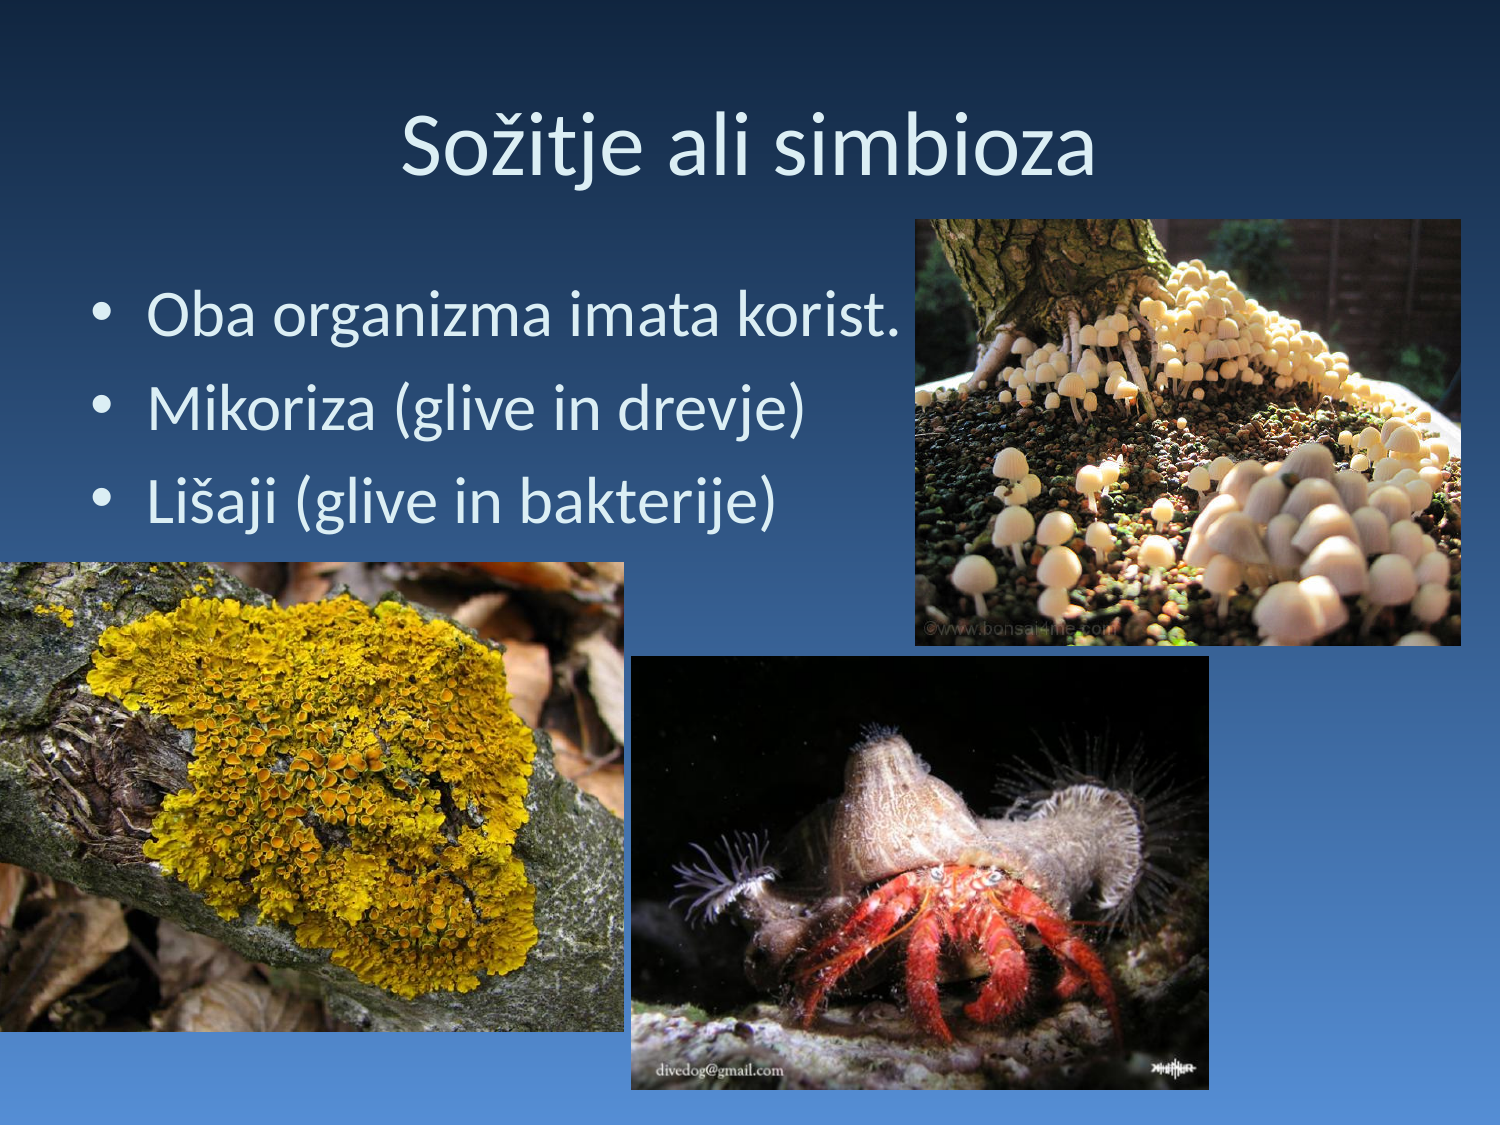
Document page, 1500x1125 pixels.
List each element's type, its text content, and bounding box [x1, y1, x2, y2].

picture [915, 219, 1461, 646]
picture [0, 562, 624, 1032]
picture [631, 656, 1209, 1090]
list Oba organizma imata korist. Mikoriza (glive in drevje) Lišaji (glive in bakterije) [75, 262, 1425, 1005]
title Sožitje ali simbioza [75, 45, 1425, 233]
